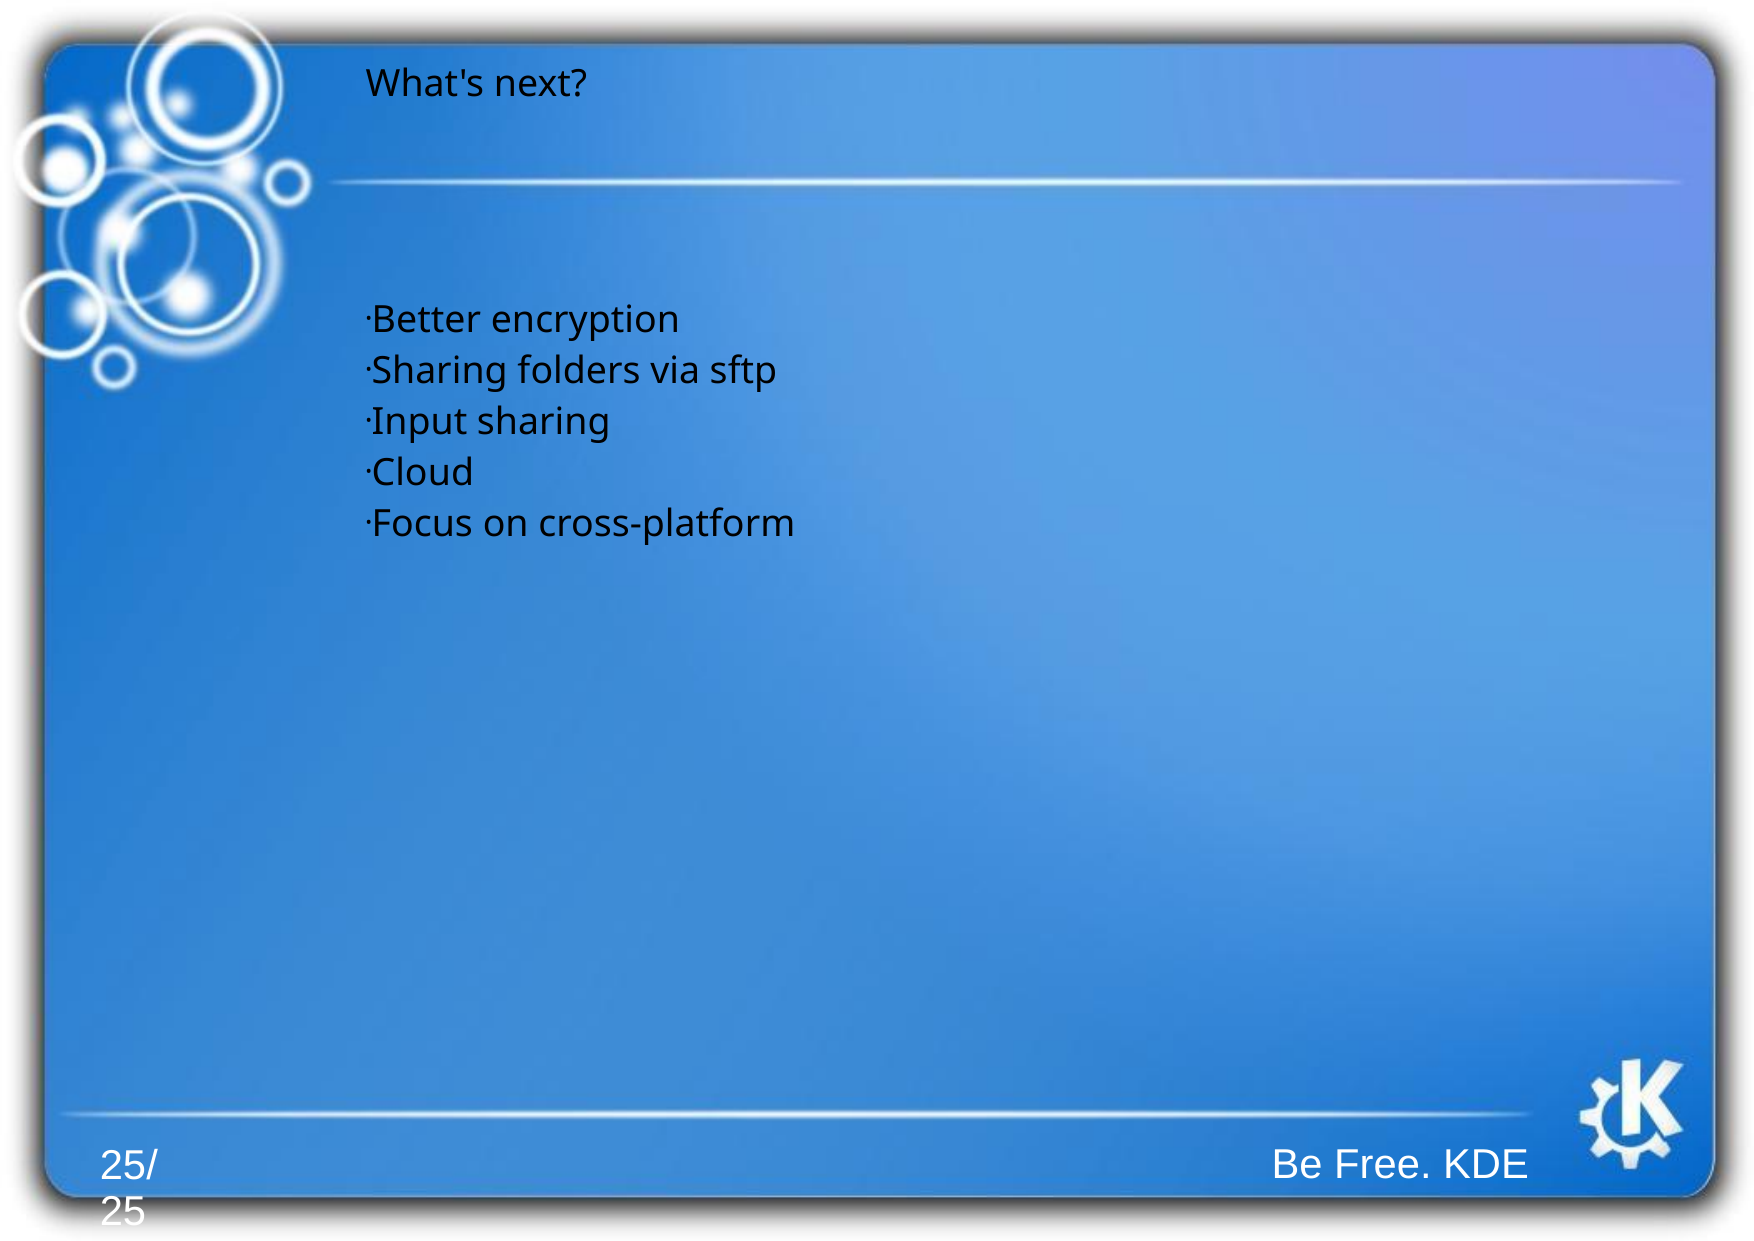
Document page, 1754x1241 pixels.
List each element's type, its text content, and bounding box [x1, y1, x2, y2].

title What's next? [350, 49, 1649, 174]
picture [0, 0, 1754, 1241]
list Better encryption Sharing folders via sftp Input sharing Cloud Focus on cross-platform [350, 285, 1649, 1079]
